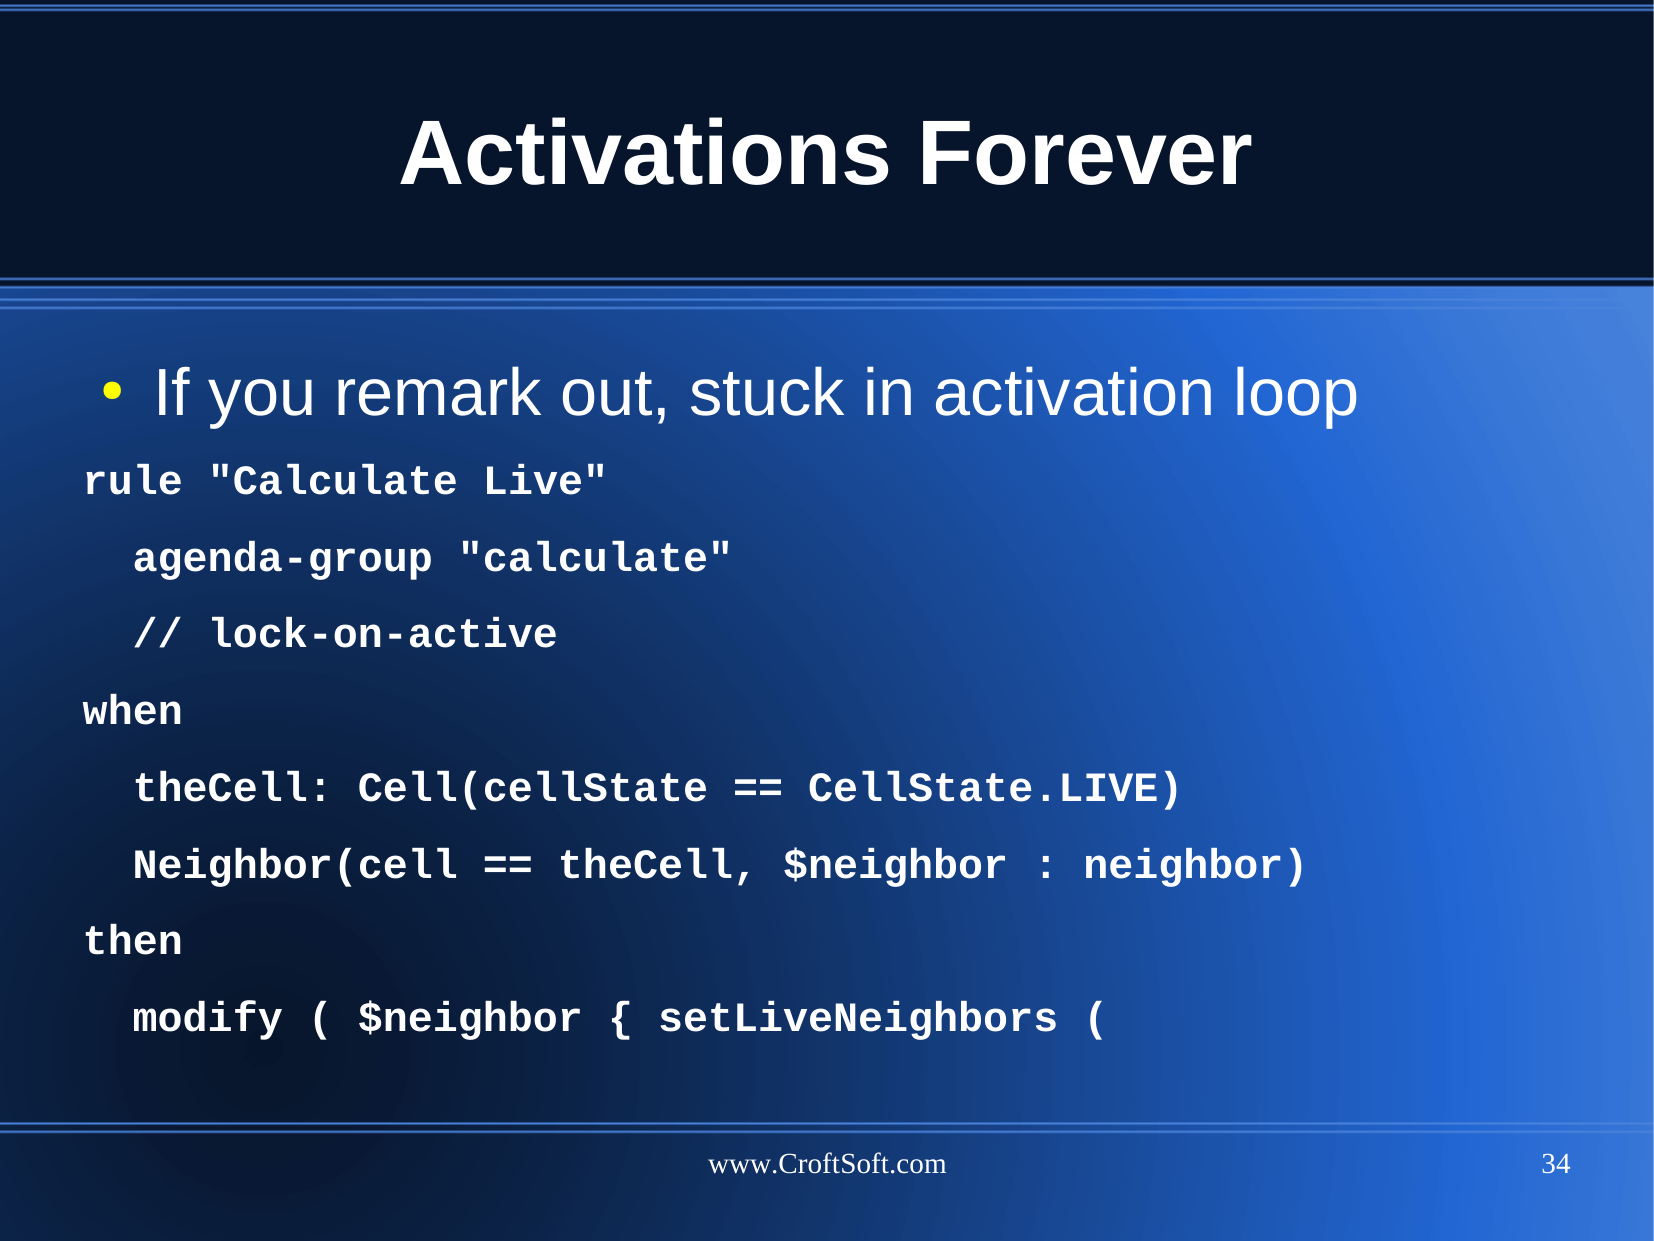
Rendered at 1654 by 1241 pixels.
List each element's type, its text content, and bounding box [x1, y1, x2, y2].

list If you remark out, stuck in activation loop rule "Calculate Live" agenda-group "calculate" // lock-on-active when theCell: Cell(cellState == CellState.LIVE) Neighbor(cell == theCell, $neighbor : neighbor) then modify ( $neighbor { setLiveNeighbors ( [82, 355, 1571, 1058]
title Activations Forever [82, 49, 1571, 257]
picture [0, 0, 1654, 1241]
